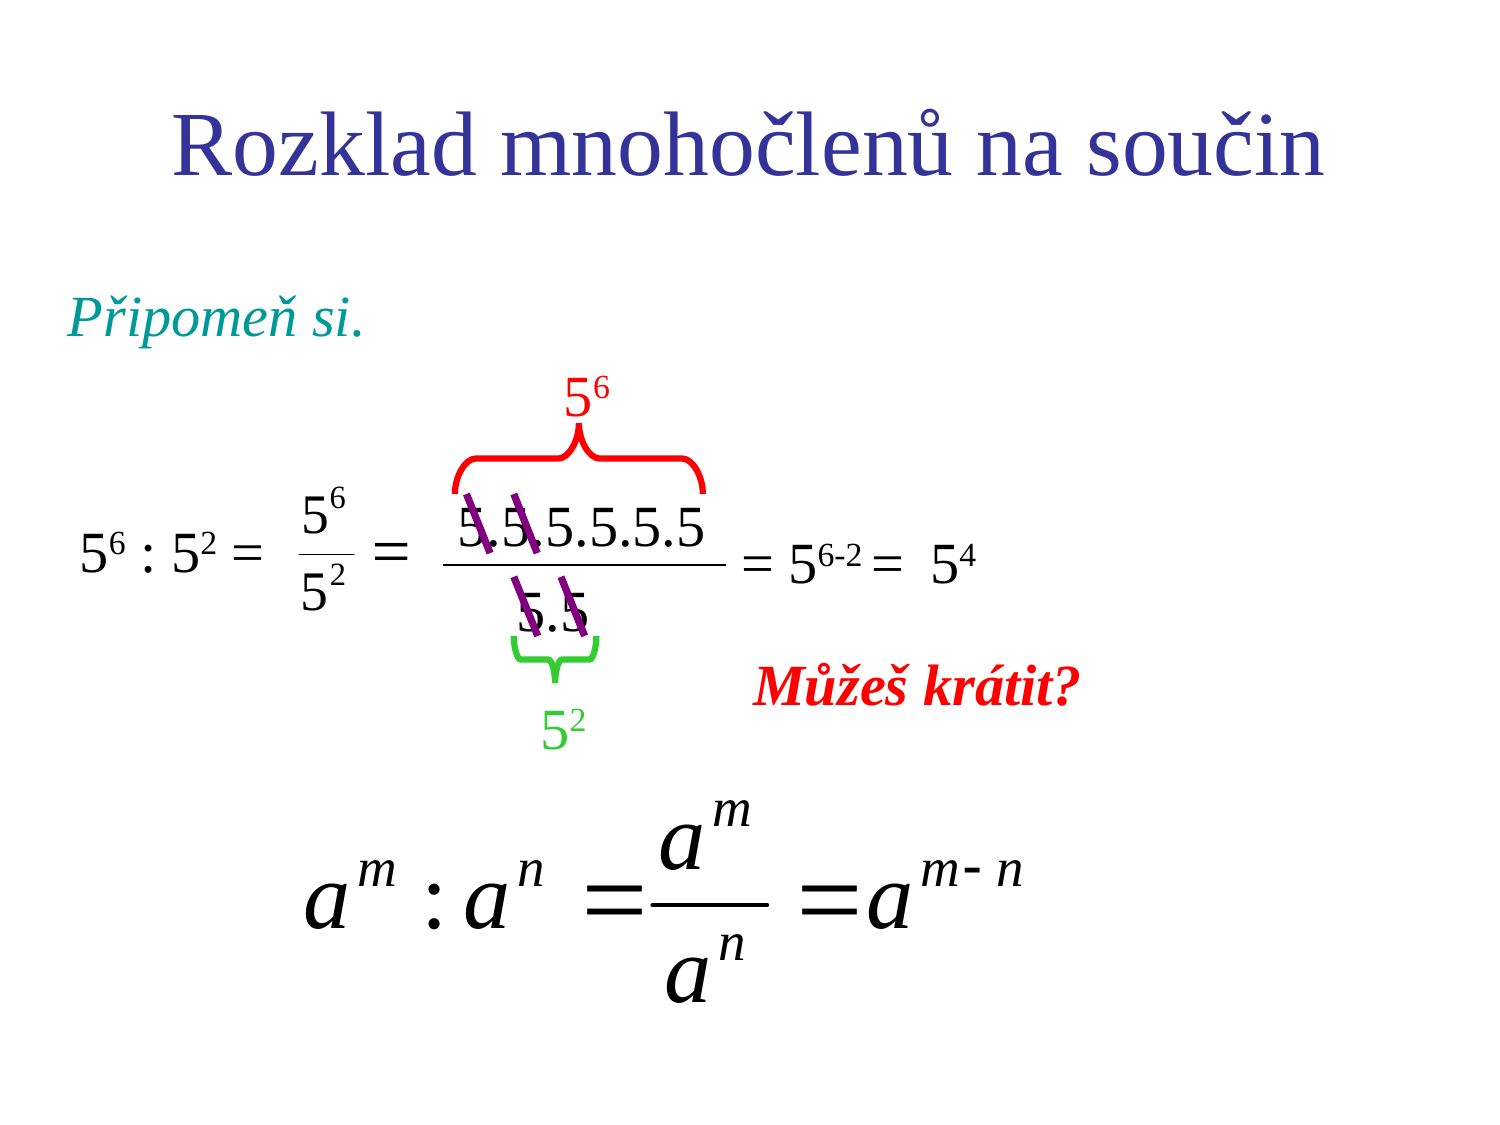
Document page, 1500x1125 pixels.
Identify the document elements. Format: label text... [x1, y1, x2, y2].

text_box 52 [525, 683, 656, 763]
text_box 56 [549, 361, 680, 436]
text_box 5.5.5.5.5.5 [442, 479, 751, 566]
text_box 5.5 [501, 565, 621, 651]
text_box 56 : 52 = [64, 505, 289, 592]
text_box Rozklad mnohočlenů na součin [75, 45, 1426, 233]
text_box Můžeš krátit? [738, 635, 1117, 729]
text_box Připomeň si. [53, 267, 1317, 361]
text_box = 56-2 = [726, 517, 915, 604]
chart [289, 470, 411, 624]
chart [289, 763, 1046, 1024]
text_box 54 [915, 517, 1140, 604]
